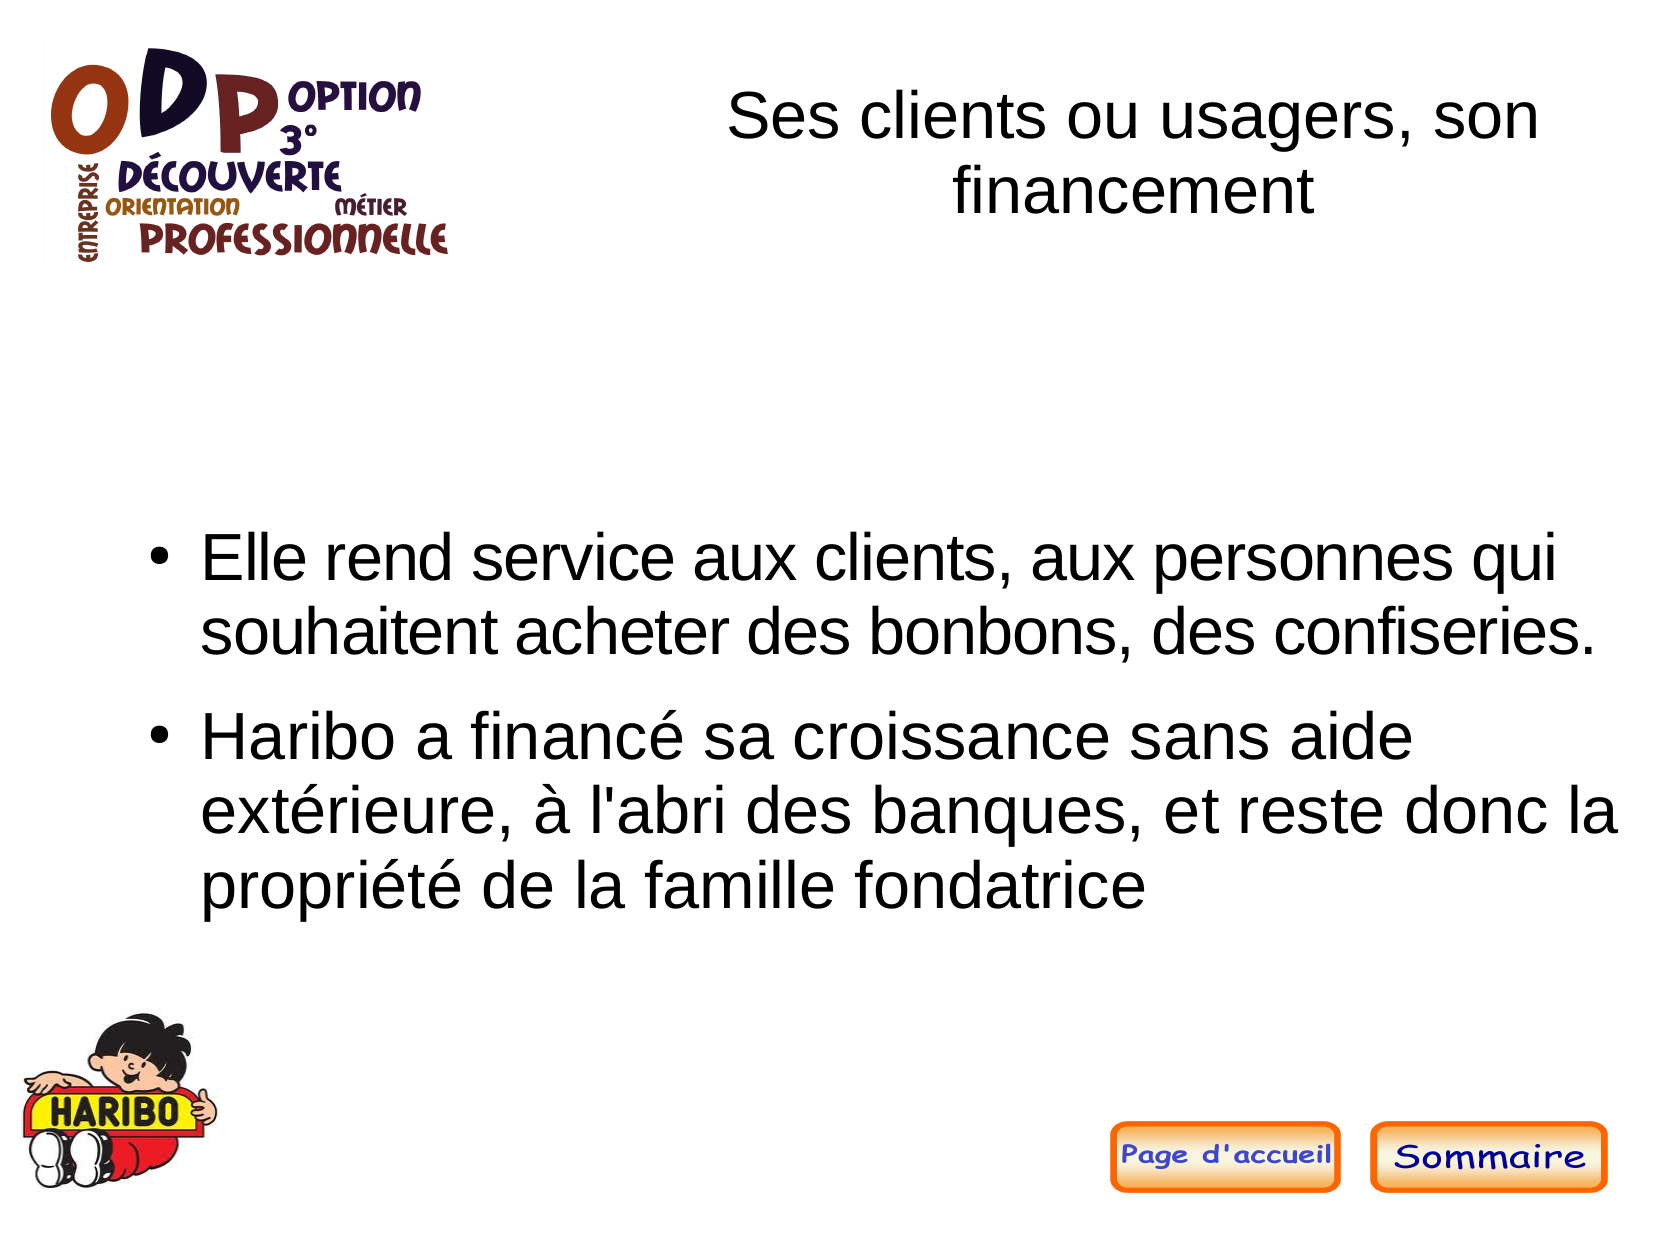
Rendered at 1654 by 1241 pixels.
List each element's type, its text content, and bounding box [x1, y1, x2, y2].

picture [1370, 1121, 1608, 1193]
picture [2, 992, 237, 1217]
title Ses clients ou usagers, son financement [637, 49, 1630, 257]
picture [43, 41, 455, 266]
list Elle rend service aux clients, aux personnes qui souhaitent acheter des bonbons, des confiseries. Haribo a financé sa croissance sans aide extérieure, à l'abri des banques, et reste donc la propriété de la famille fondatrice [129, 519, 1654, 924]
picture [1110, 1121, 1341, 1193]
